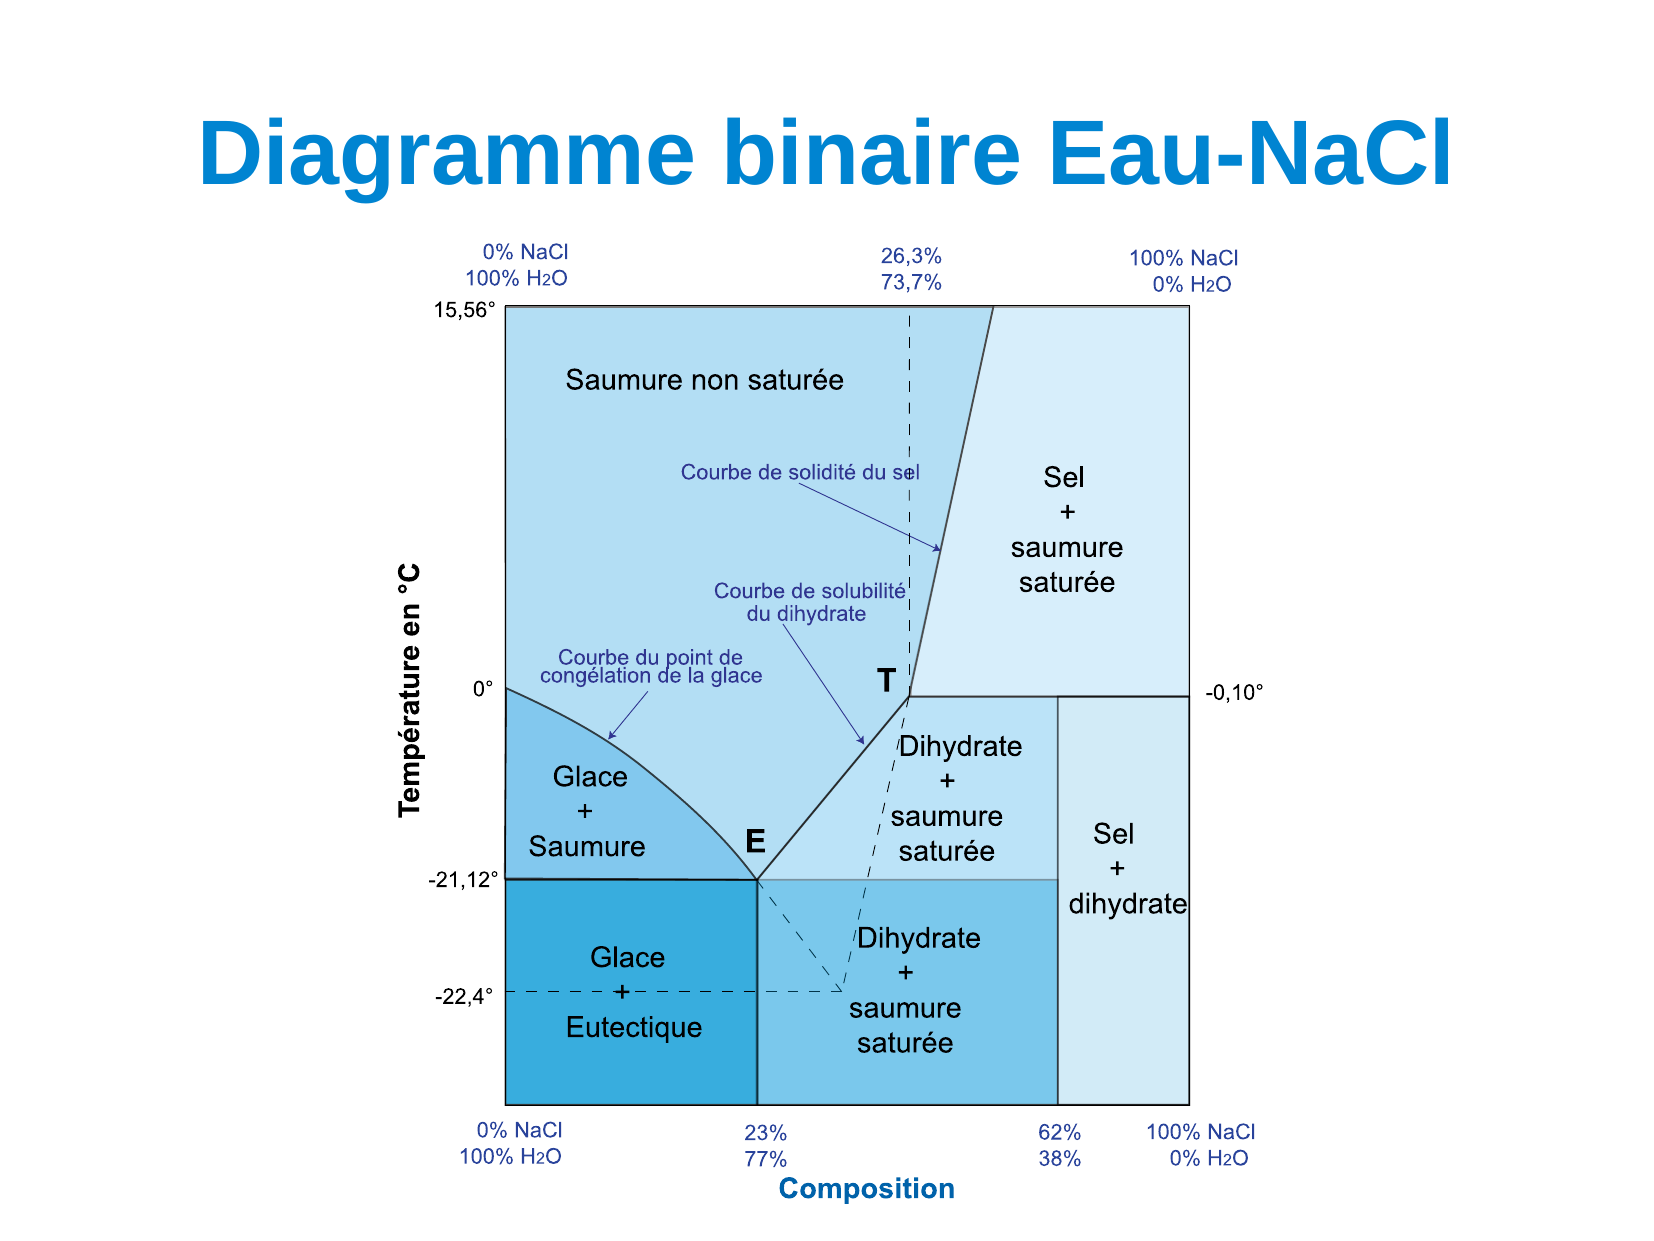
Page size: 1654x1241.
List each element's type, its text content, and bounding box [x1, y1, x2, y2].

title Diagramme binaire Eau-NaCl [82, 49, 1571, 257]
picture [396, 242, 1264, 1205]
